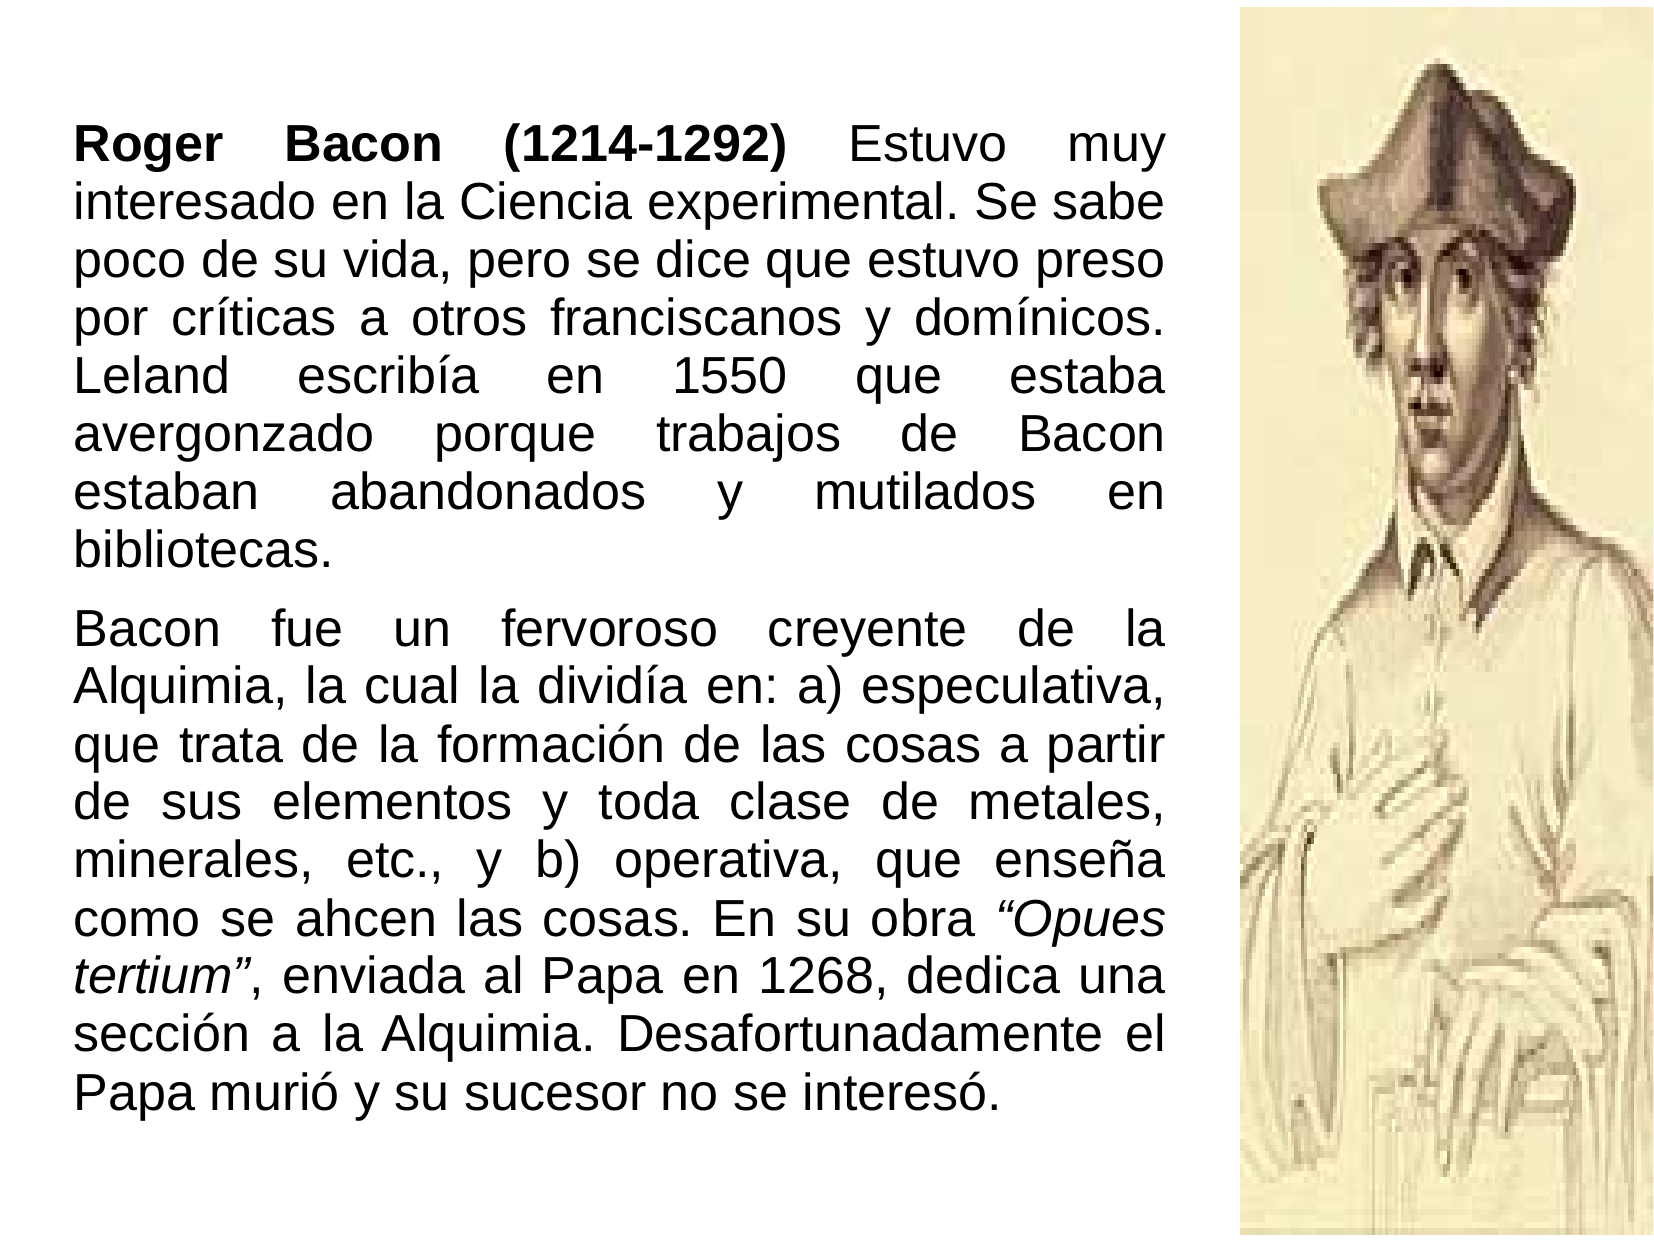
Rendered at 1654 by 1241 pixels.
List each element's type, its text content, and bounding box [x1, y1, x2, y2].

picture [1240, 7, 1654, 1235]
text_box Roger Bacon (1214-1292) Estuvo muy interesado en la Ciencia experimental. Se sabe poco de su vida, pero se dice que estuvo preso por críticas a otros franciscanos y domínicos. Leland escribía en 1550 que estaba avergonzado porque trabajos de Bacon estaban abandonados y mutilados en bibliotecas. Bacon fue un fervoroso creyente de la Alquimia, la cual la dividía en: a) especulativa, que trata de la formación de las cosas a partir de sus elementos y toda clase de metales, minerales, etc., y b) operativa, que enseña como se ahcen las cosas. En su obra “Opues tertium”, enviada al Papa en 1268, dedica una sección a la Alquimia. Desafortunadamente el Papa murió y su sucesor no se interesó. [59, 106, 1182, 1129]
